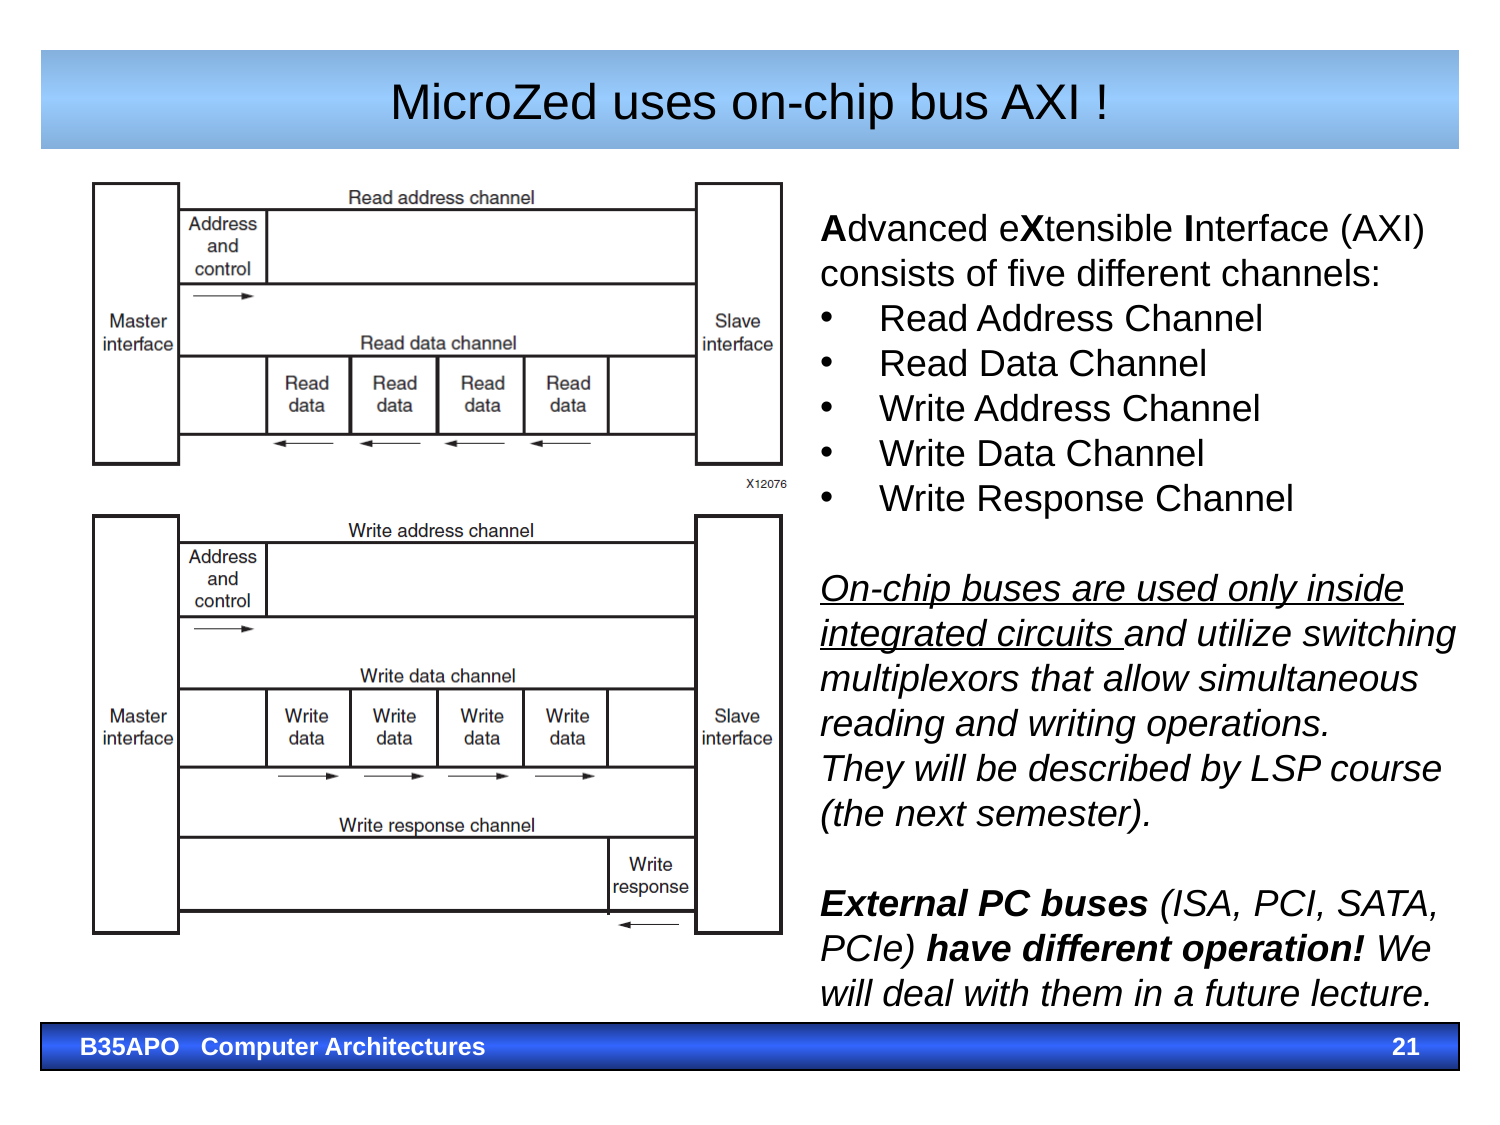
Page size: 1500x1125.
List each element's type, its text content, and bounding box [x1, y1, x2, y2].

picture [78, 503, 792, 939]
title MicroZed uses on-chip bus AXI ! [41, 50, 1459, 149]
slide_number <number> [1340, 1023, 1436, 1069]
text_box Advanced eXtensible Interface (AXI) consists of five different channels: Read Address Channel Read Data Channel Write Address Channel Write Data Channel Write Response Channel On-chip buses are used only inside integrated circuits and utilize switching multiplexors that allow simultaneous reading and writing operations. They will be described by LSP course (the next semester). External PC buses (ISA, PCI, SATA, PCIe) have different operation! We will deal with them in a future lecture. [805, 196, 1483, 1022]
footer B35APO Computer Architectures [64, 1023, 1424, 1071]
picture [64, 160, 800, 500]
